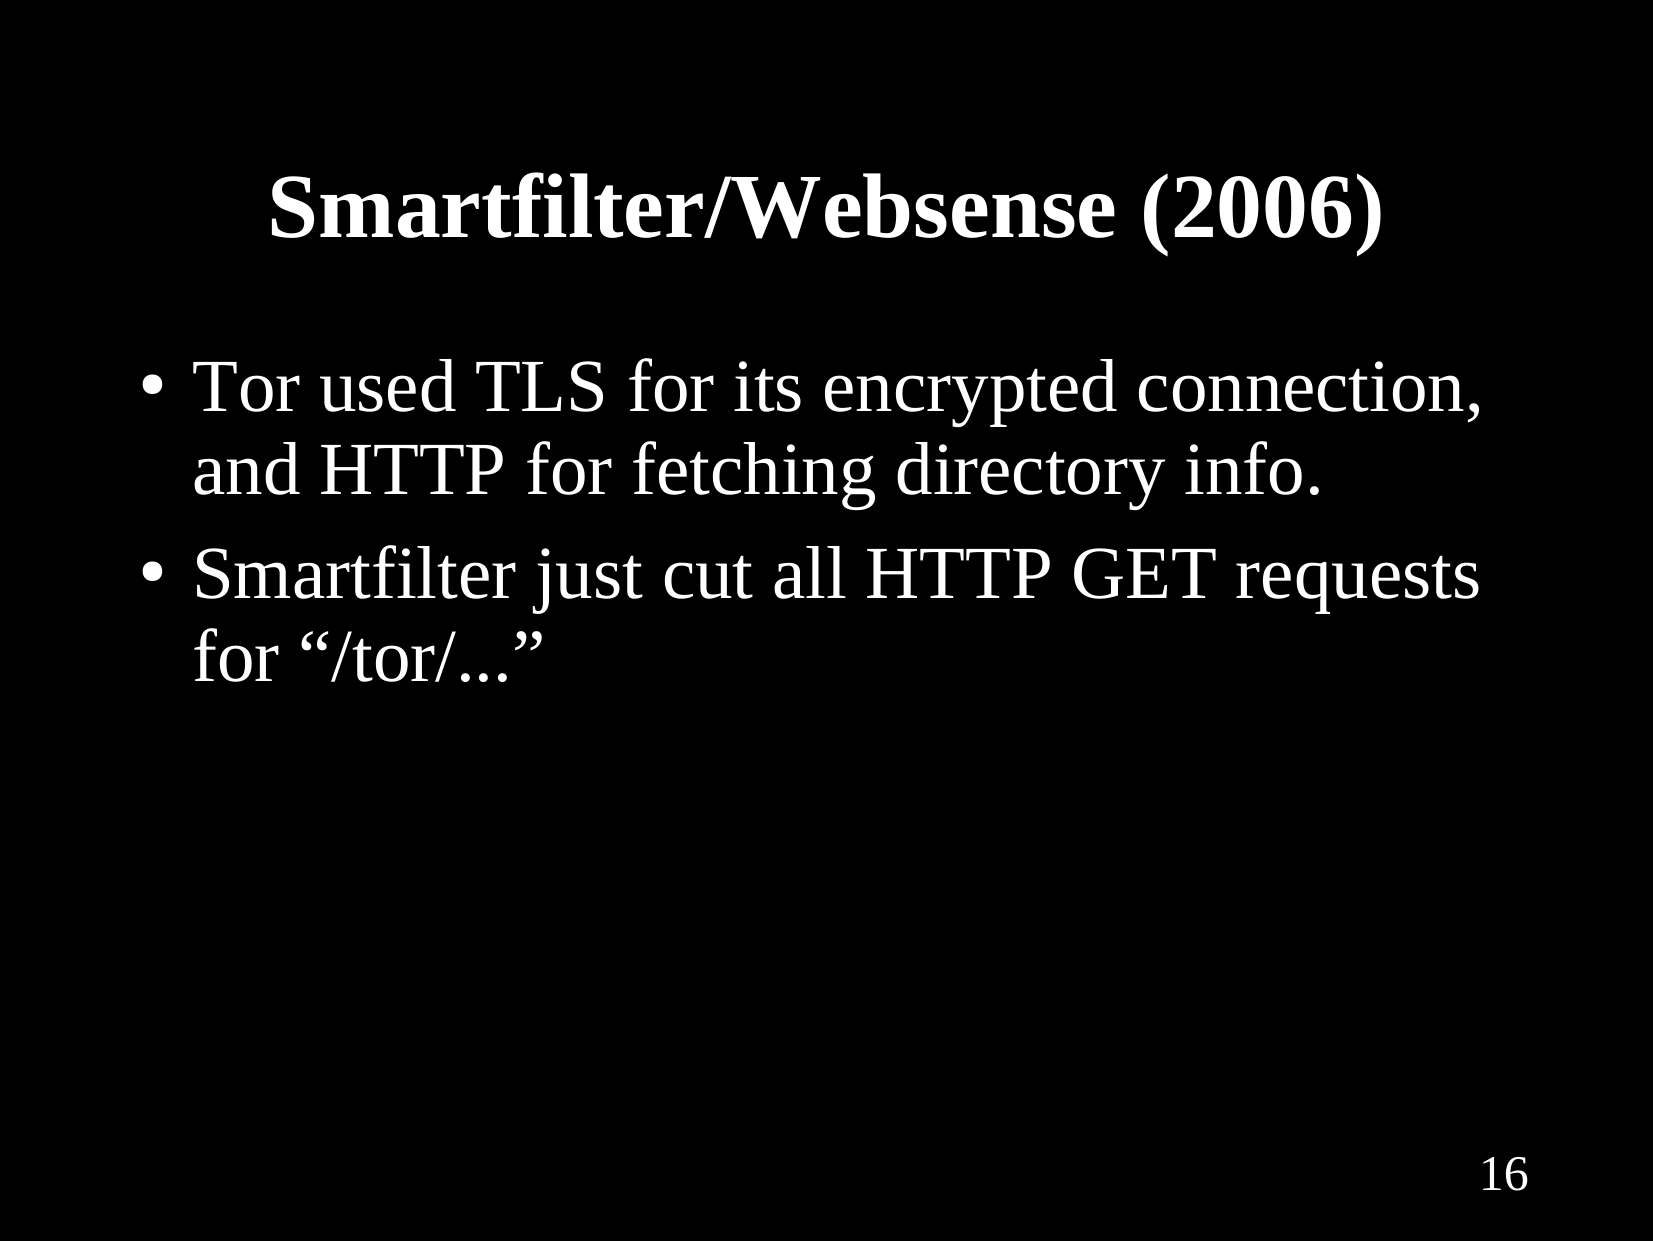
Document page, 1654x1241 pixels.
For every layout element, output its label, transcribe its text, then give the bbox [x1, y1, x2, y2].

list Tor used TLS for its encrypted connection, and HTTP for fetching directory info. Smartfilter just cut all HTTP GET requests for “/tor/...” [121, 344, 1534, 1127]
title Smartfilter/Websense (2006) [121, 102, 1534, 311]
